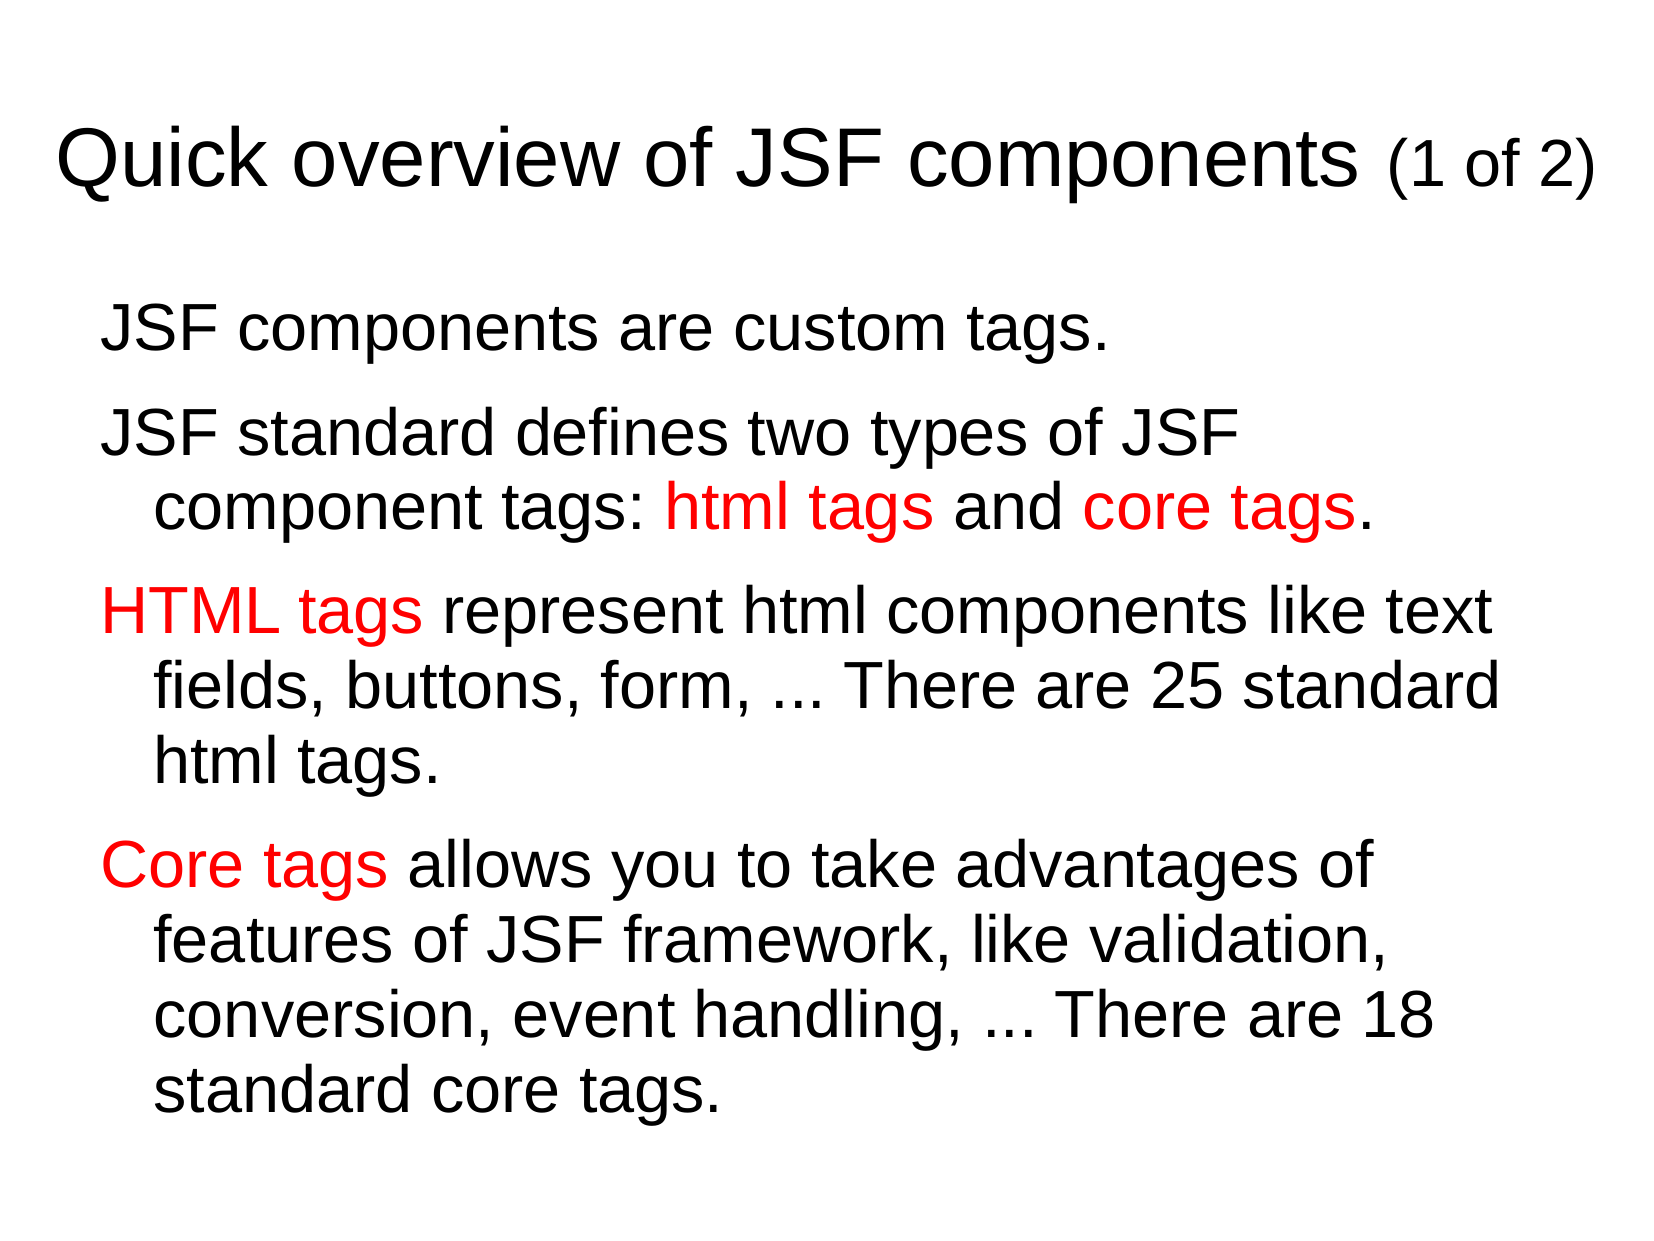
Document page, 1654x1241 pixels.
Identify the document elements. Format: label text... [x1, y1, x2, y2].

title Quick overview of JSF components (1 of 2) [0, 59, 1654, 252]
list JSF components are custom tags. JSF standard defines two types of JSF component tags: html tags and core tags. HTML tags represent html components like text fields, buttons, form, ... There are 25 standard html tags. Core tags allows you to take advantages of features of JSF framework, like validation, conversion, event handling, ... There are 18 standard core tags. [82, 290, 1571, 1127]
